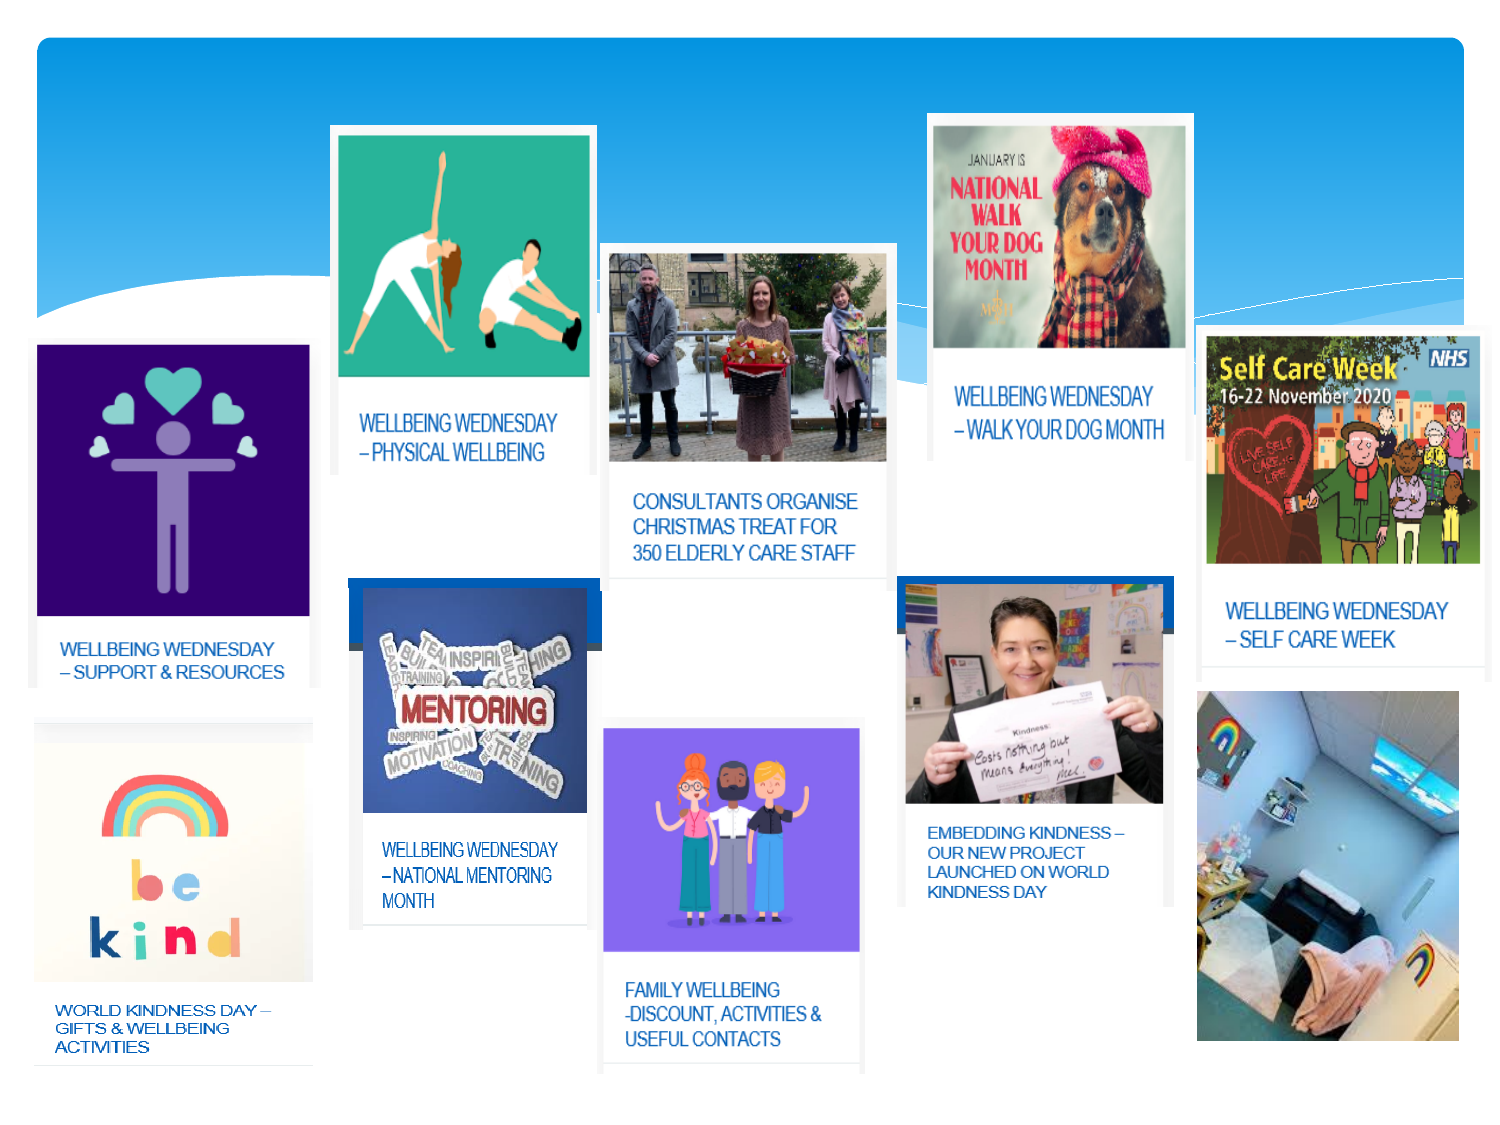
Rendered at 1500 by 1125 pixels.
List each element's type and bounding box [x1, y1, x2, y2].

picture [330, 125, 597, 475]
picture [348, 243, 1174, 1074]
picture [28, 338, 321, 688]
picture [927, 113, 1194, 461]
picture [1197, 691, 1459, 1041]
picture [1196, 325, 1492, 682]
picture [34, 718, 313, 1070]
